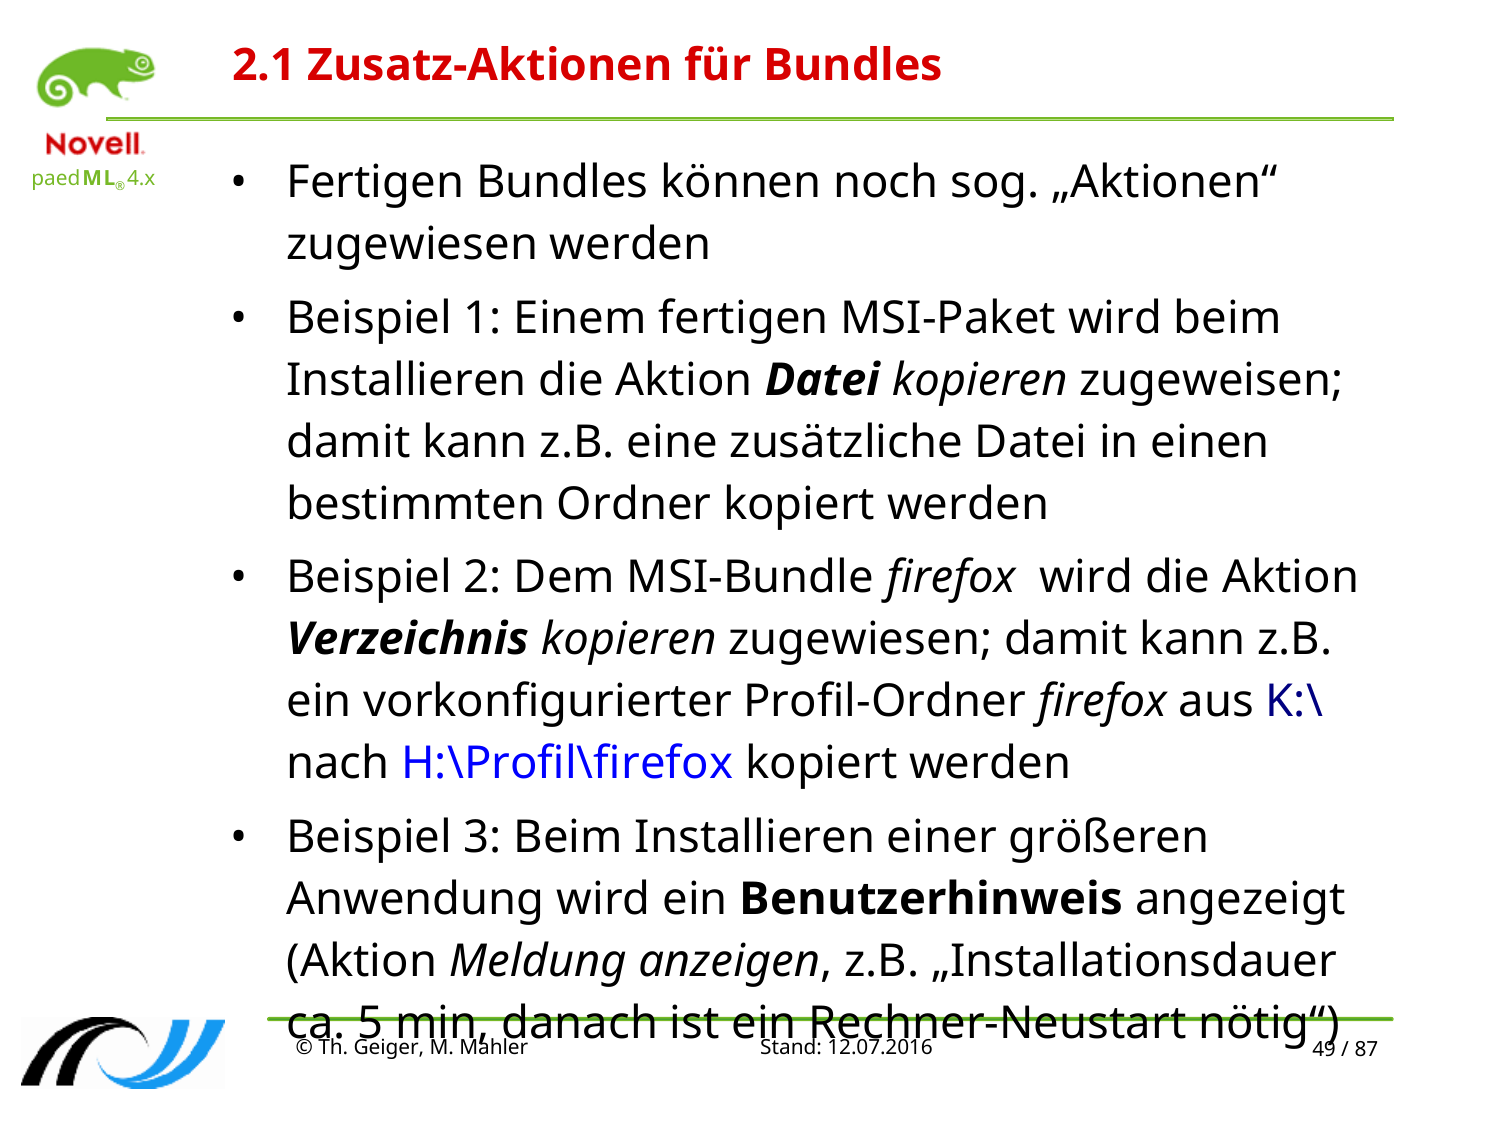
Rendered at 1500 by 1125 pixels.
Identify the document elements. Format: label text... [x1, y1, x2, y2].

list Fertigen Bundles können noch sog. „Aktionen“ zugewiesen werden Beispiel 1: Einem fertigen MSI-Paket wird beim Installieren die Aktion Datei kopieren zugeweisen; damit kann z.B. eine zusätzliche Datei in einen bestimmten Ordner kopiert werden Beispiel 2: Dem MSI-Bundle firefox wird die Aktion Verzeichnis kopieren zugewiesen; damit kann z.B. ein vorkonfigurierter Profil-Ordner firefox aus K:\ nach H:\Profil\firefox kopiert werden Beispiel 3: Beim Installieren einer größeren Anwendung wird ein Benutzerhinweis angezeigt (Aktion Meldung anzeigen, z.B. „Installationsdauer ca. 5 min, danach ist ein Rechner-Neustart nötig“) [230, 149, 1388, 1013]
title 2.1 Zusatz-Aktionen für Bundles [232, 7, 1388, 118]
picture [21, 1017, 225, 1089]
picture [24, 32, 167, 175]
